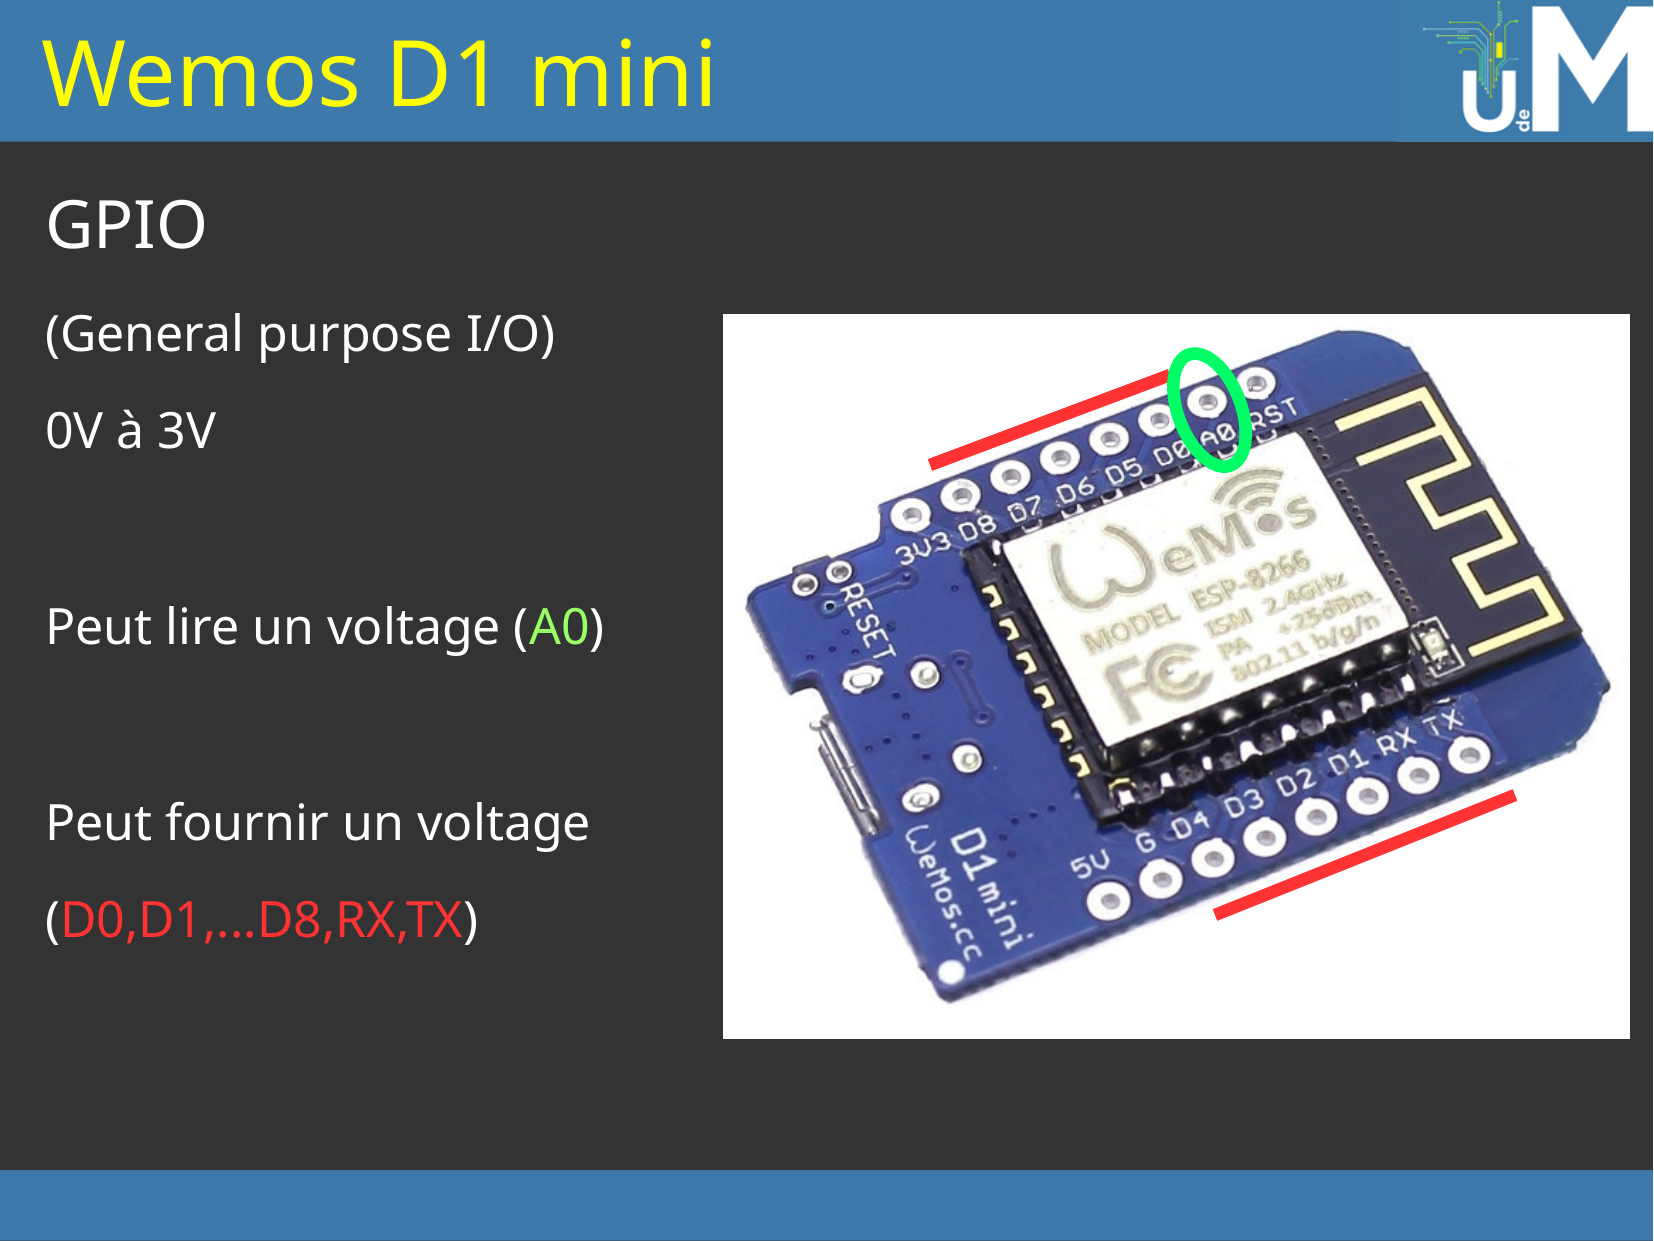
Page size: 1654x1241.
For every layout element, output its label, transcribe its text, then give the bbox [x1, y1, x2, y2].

title Wemos D1 mini [41, 9, 1411, 133]
picture [723, 314, 1630, 1039]
picture [1397, 0, 1654, 142]
list GPIO (General purpose I/O) 0V à 3V Peut lire un voltage (A0) Peut fournir un voltage (D0,D1,...D8,RX,TX) [45, 177, 1606, 1141]
